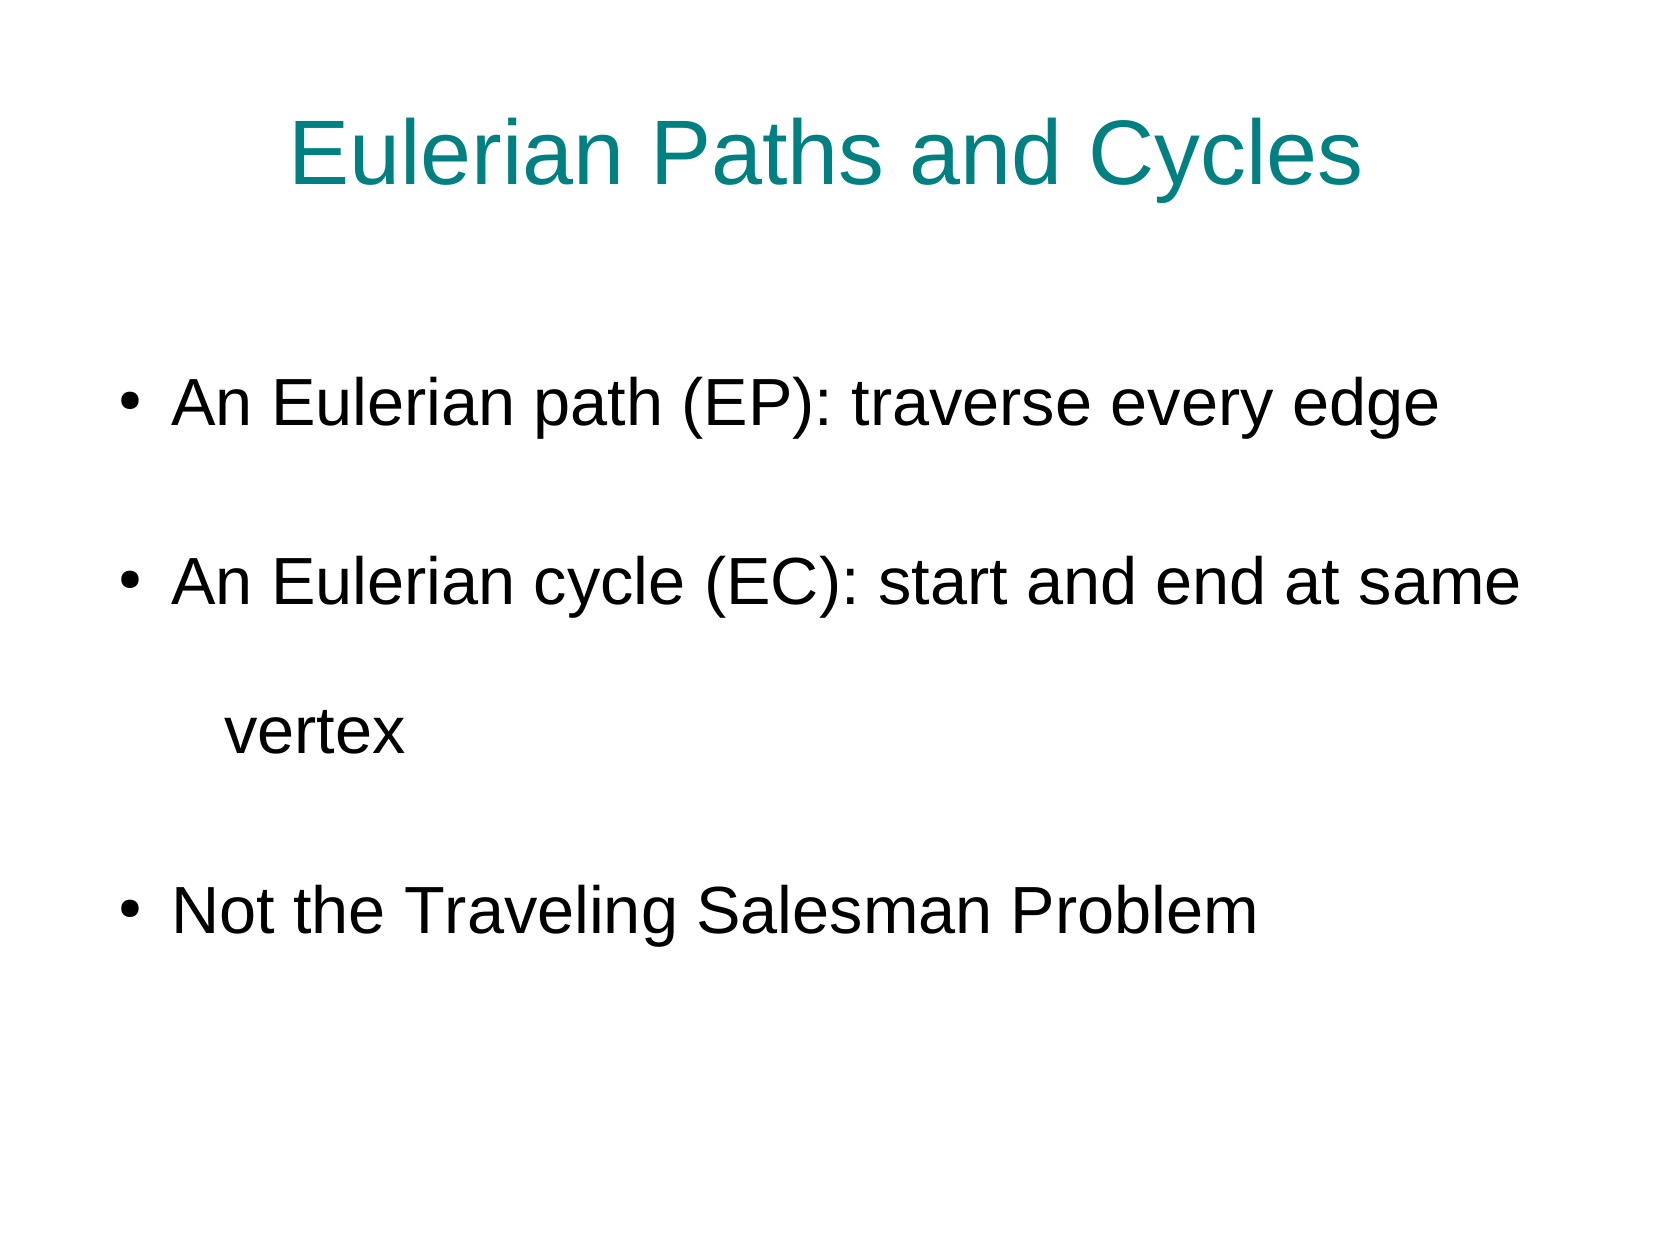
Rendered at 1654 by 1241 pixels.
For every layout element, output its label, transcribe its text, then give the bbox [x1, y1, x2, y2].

list An Eulerian path (EP): traverse every edge An Eulerian cycle (EC): start and end at same vertex Not the Traveling Salesman Problem [82, 290, 1571, 766]
title Eulerian Paths and Cycles [82, 49, 1571, 257]
